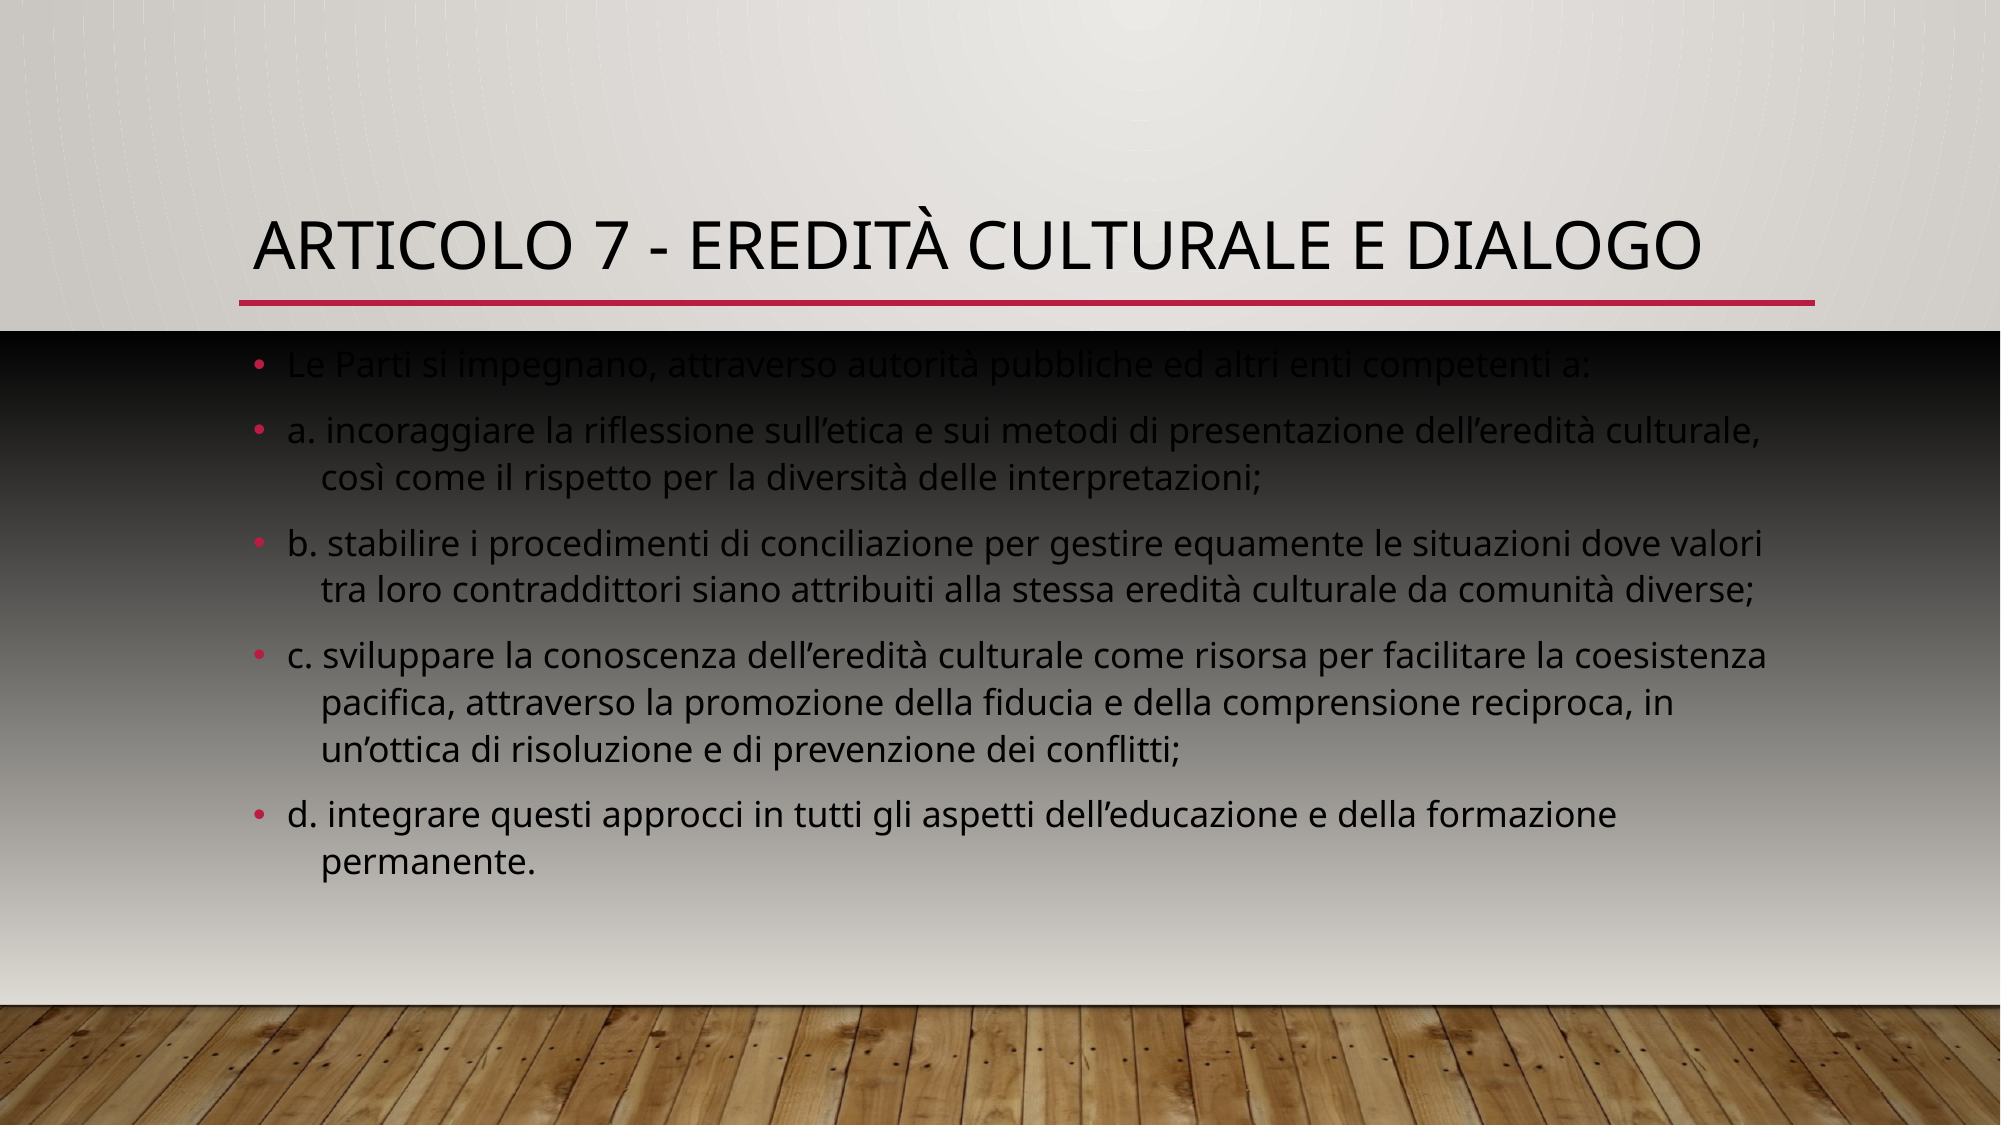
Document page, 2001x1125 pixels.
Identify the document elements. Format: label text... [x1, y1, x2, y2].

list Le Parti si impegnano, attraverso autorità pubbliche ed altri enti competenti a: a. incoraggiare la riflessione sull’etica e sui metodi di presentazione dell’eredità culturale, così come il rispetto per la diversità delle interpretazioni; b. stabilire i procedimenti di conciliazione per gestire equamente le situazioni dove valori tra loro contraddittori siano attribuiti alla stessa eredità culturale da comunità diverse; c. sviluppare la conoscenza dell’eredità culturale come risorsa per facilitare la coesistenza pacifica, attraverso la promozione della fiducia e della comprensione reciproca, in un’ottica di risoluzione e di prevenzione dei conflitti; d. integrare questi approcci in tutti gli aspetti dell’educazione e della formazione permanente. [238, 330, 1814, 897]
title Articolo 7 - Eredità culturale e dialogo [238, 131, 1814, 305]
